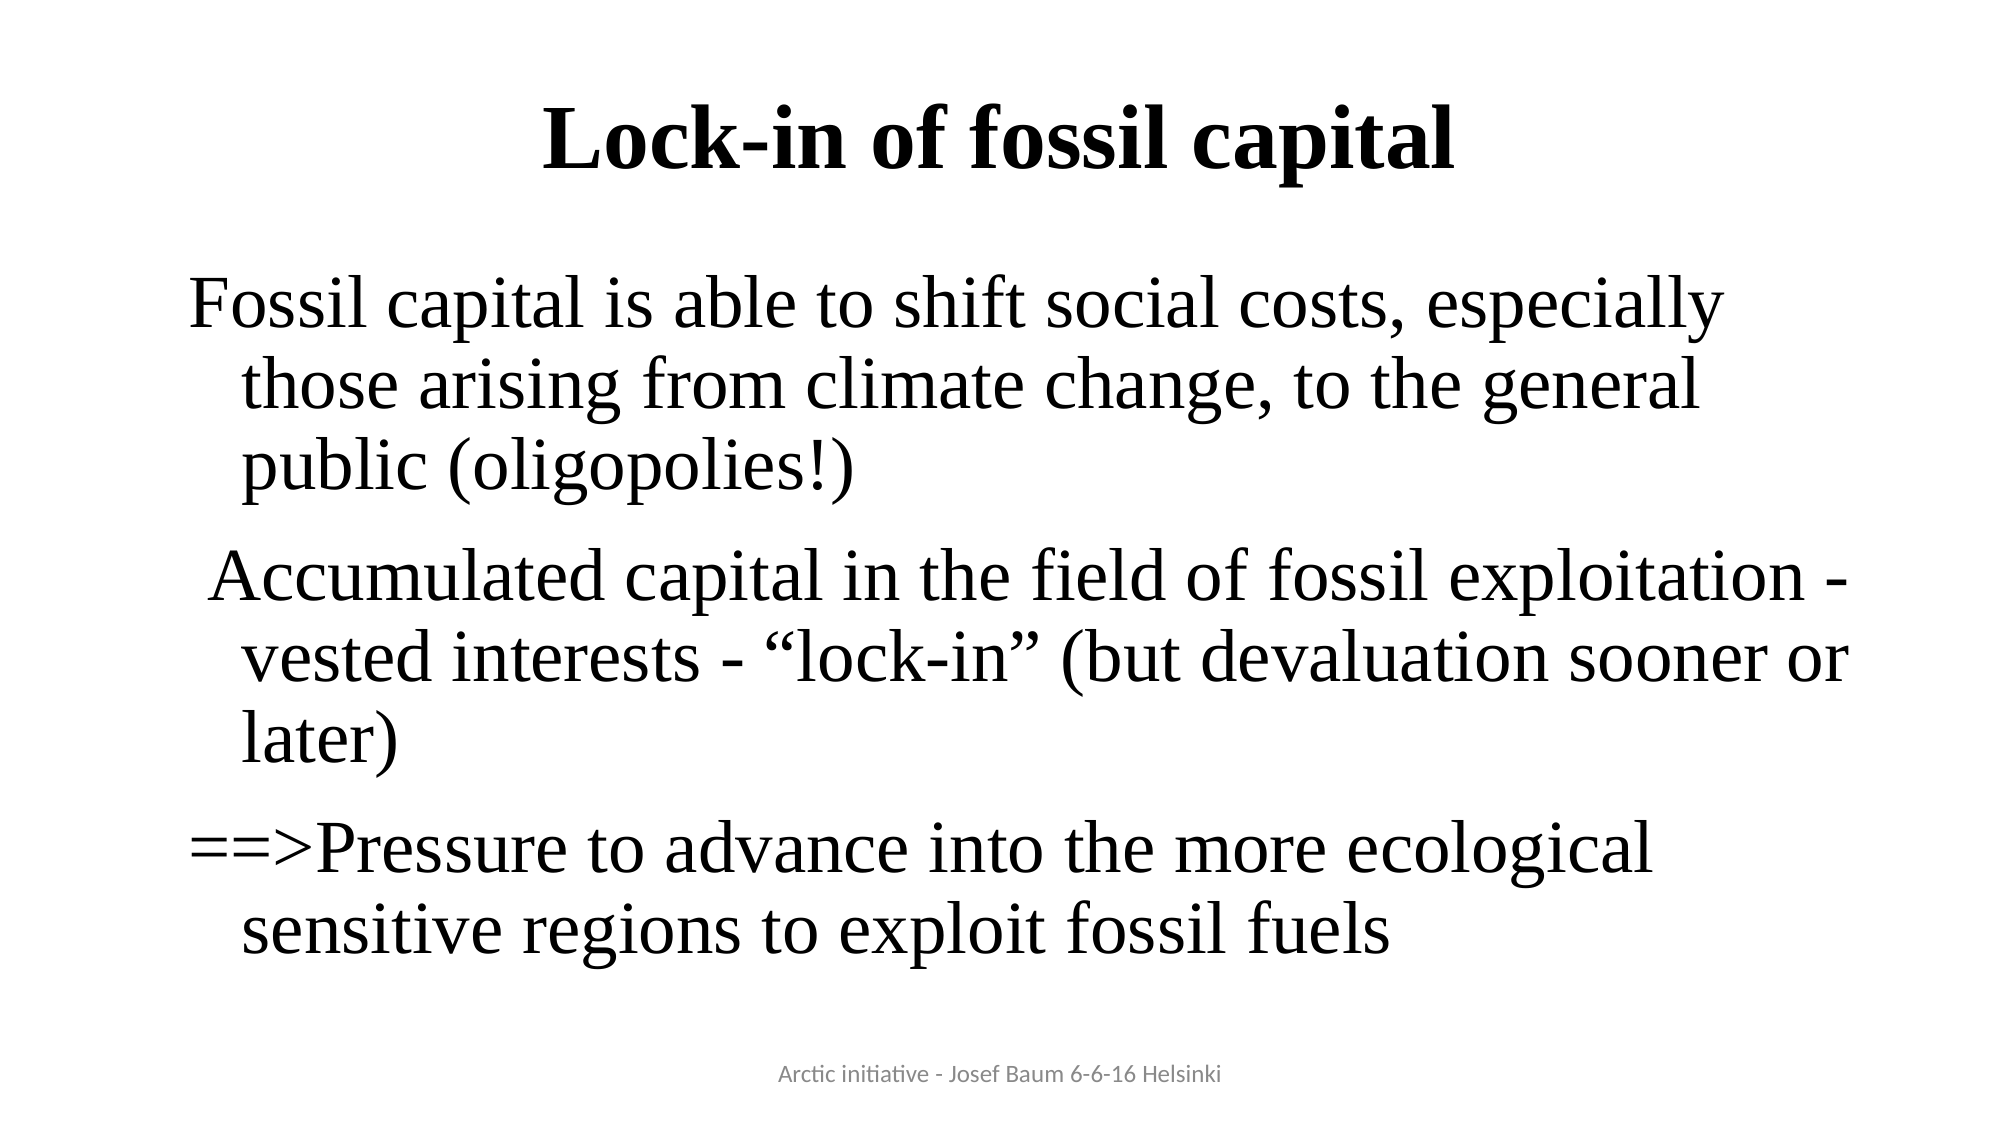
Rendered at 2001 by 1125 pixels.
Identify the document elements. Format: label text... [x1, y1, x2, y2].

text_box Arctic initiative - Josef Baum 6-6-16 Helsinki [662, 1042, 1338, 1103]
title Lock-in of fossil capital [99, 52, 1900, 226]
list Fossil capital is able to shift social costs, especially those arising from climate change, to the general public (oligopolies!) Accumulated capital in the field of fossil exploitation - vested interests - “lock-in” (but devaluation sooner or later) ==>Pressure to advance into the more ecological sensitive regions to exploit fossil fuels [99, 263, 1900, 1006]
